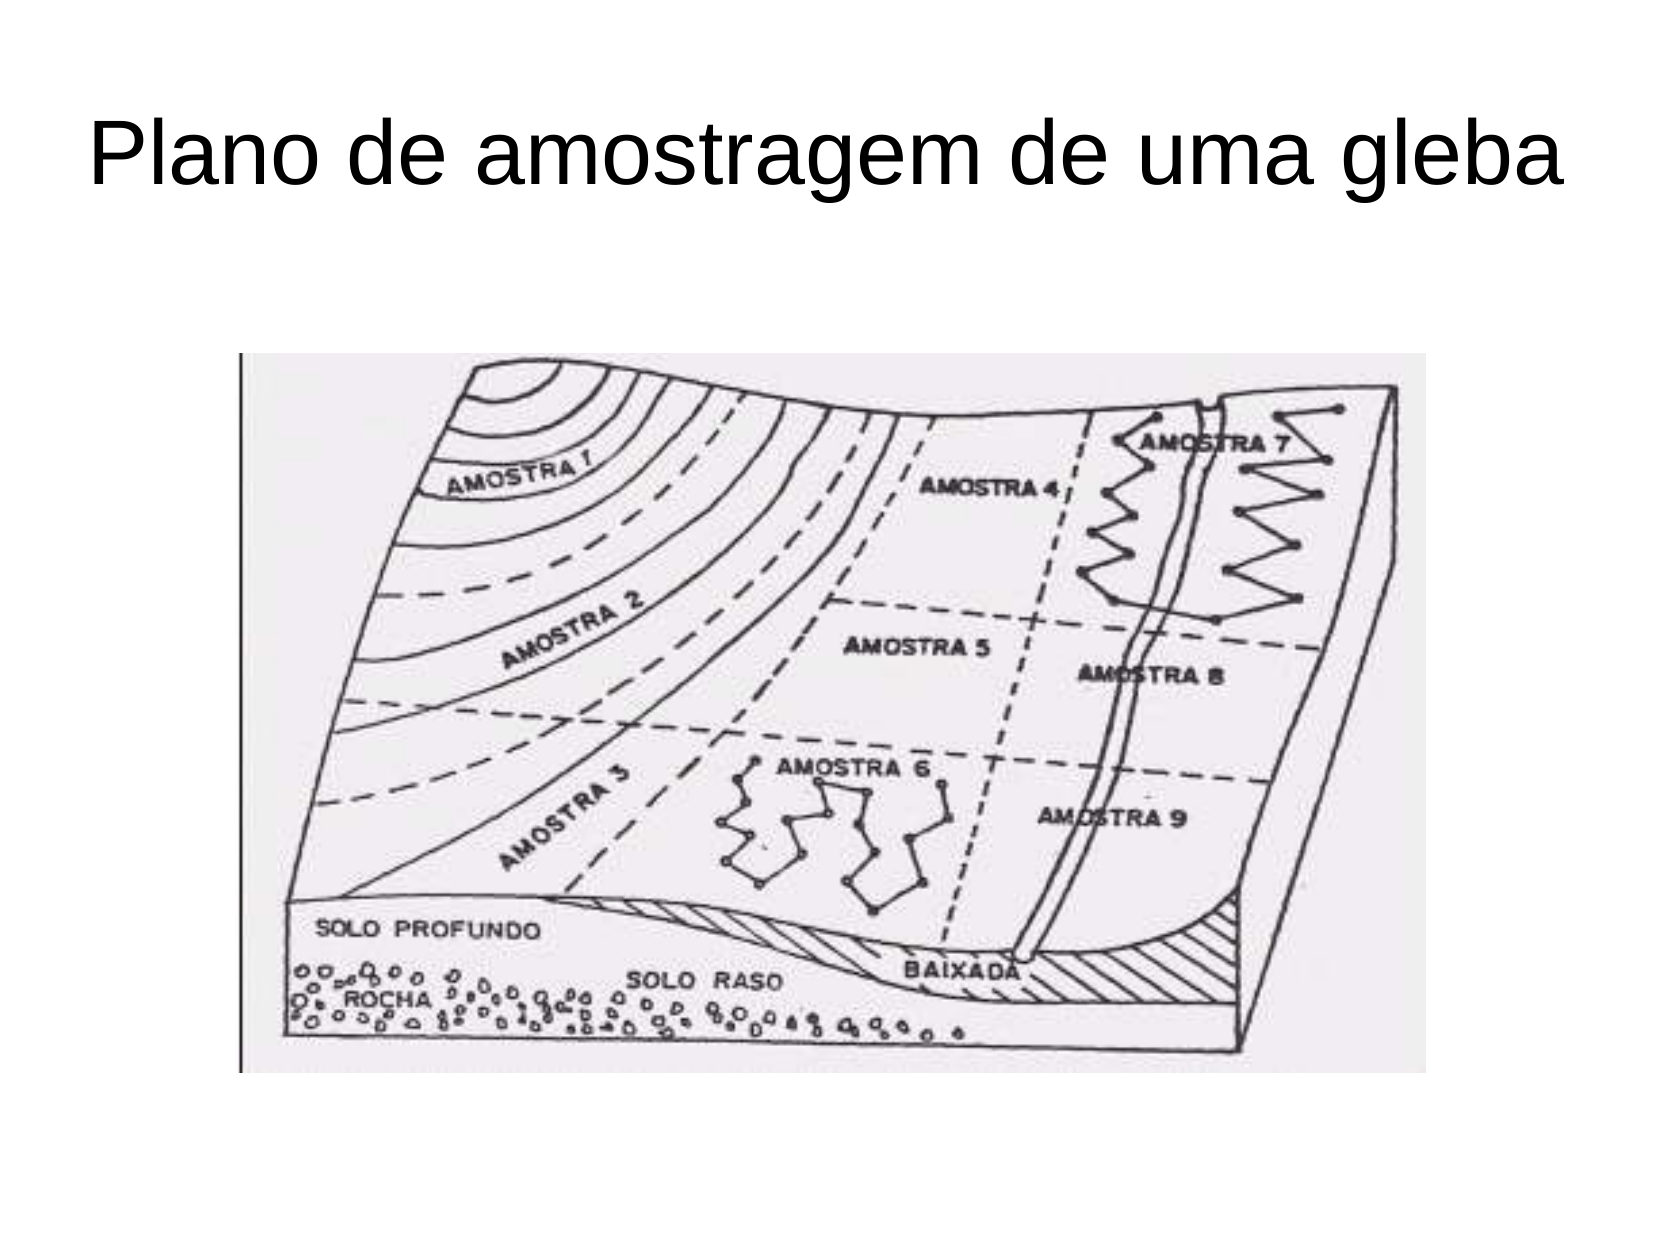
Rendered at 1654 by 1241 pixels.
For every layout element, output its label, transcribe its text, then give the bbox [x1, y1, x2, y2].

title Plano de amostragem de uma gleba [82, 49, 1571, 257]
picture [235, 353, 1426, 1073]
